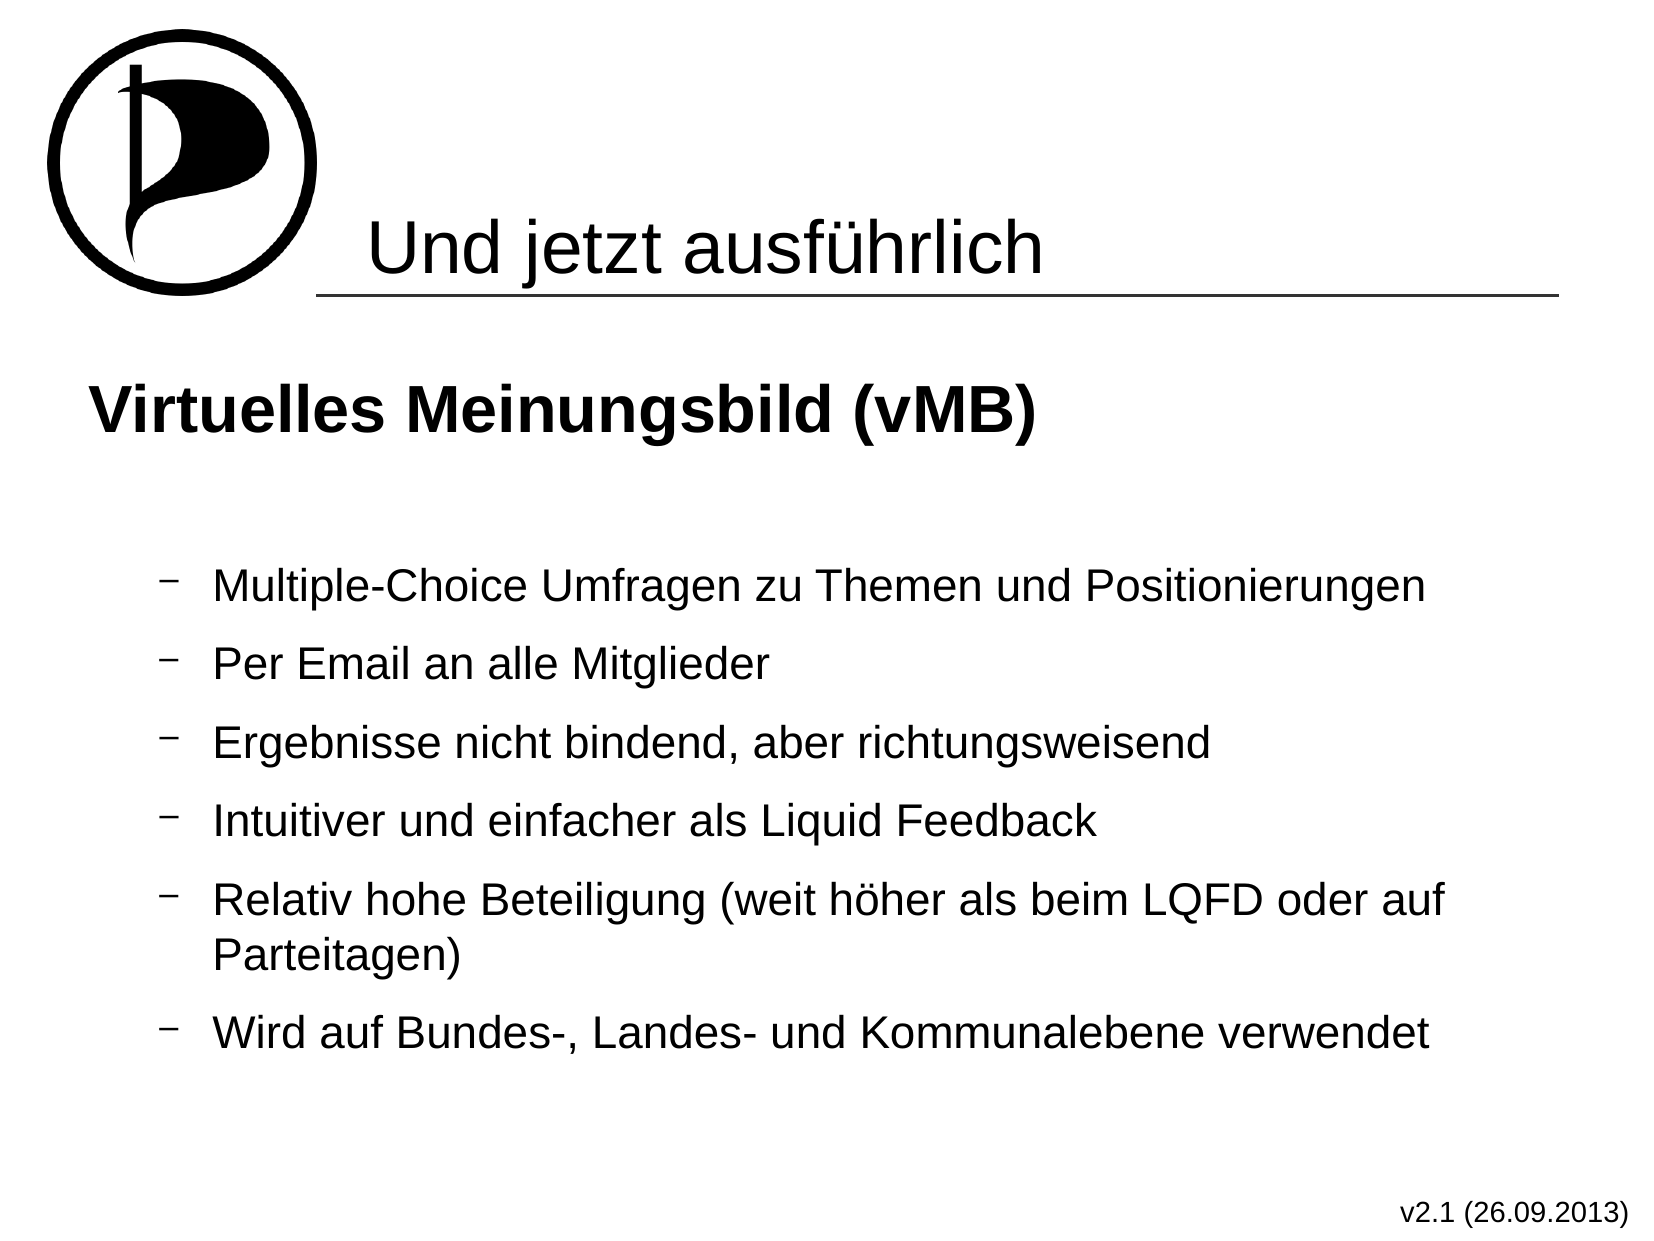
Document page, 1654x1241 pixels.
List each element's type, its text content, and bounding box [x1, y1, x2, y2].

text_box Und jetzt ausführlich [366, 198, 1571, 289]
list v2.1 (26.09.2013) [1358, 1192, 1654, 1241]
picture [47, 29, 317, 296]
list Virtuelles Meinungsbild (vMB) Multiple-Choice Umfragen zu Themen und Positionierungen Per Email an alle Mitglieder Ergebnisse nicht bindend, aber richtungsweisend Intuitiver und einfacher als Liquid Feedback Relativ hohe Beteiligung (weit höher als beim LQFD oder auf Parteitagen) Wird auf Bundes-, Landes- und Kommunalebene verwendet [70, 366, 1550, 1086]
